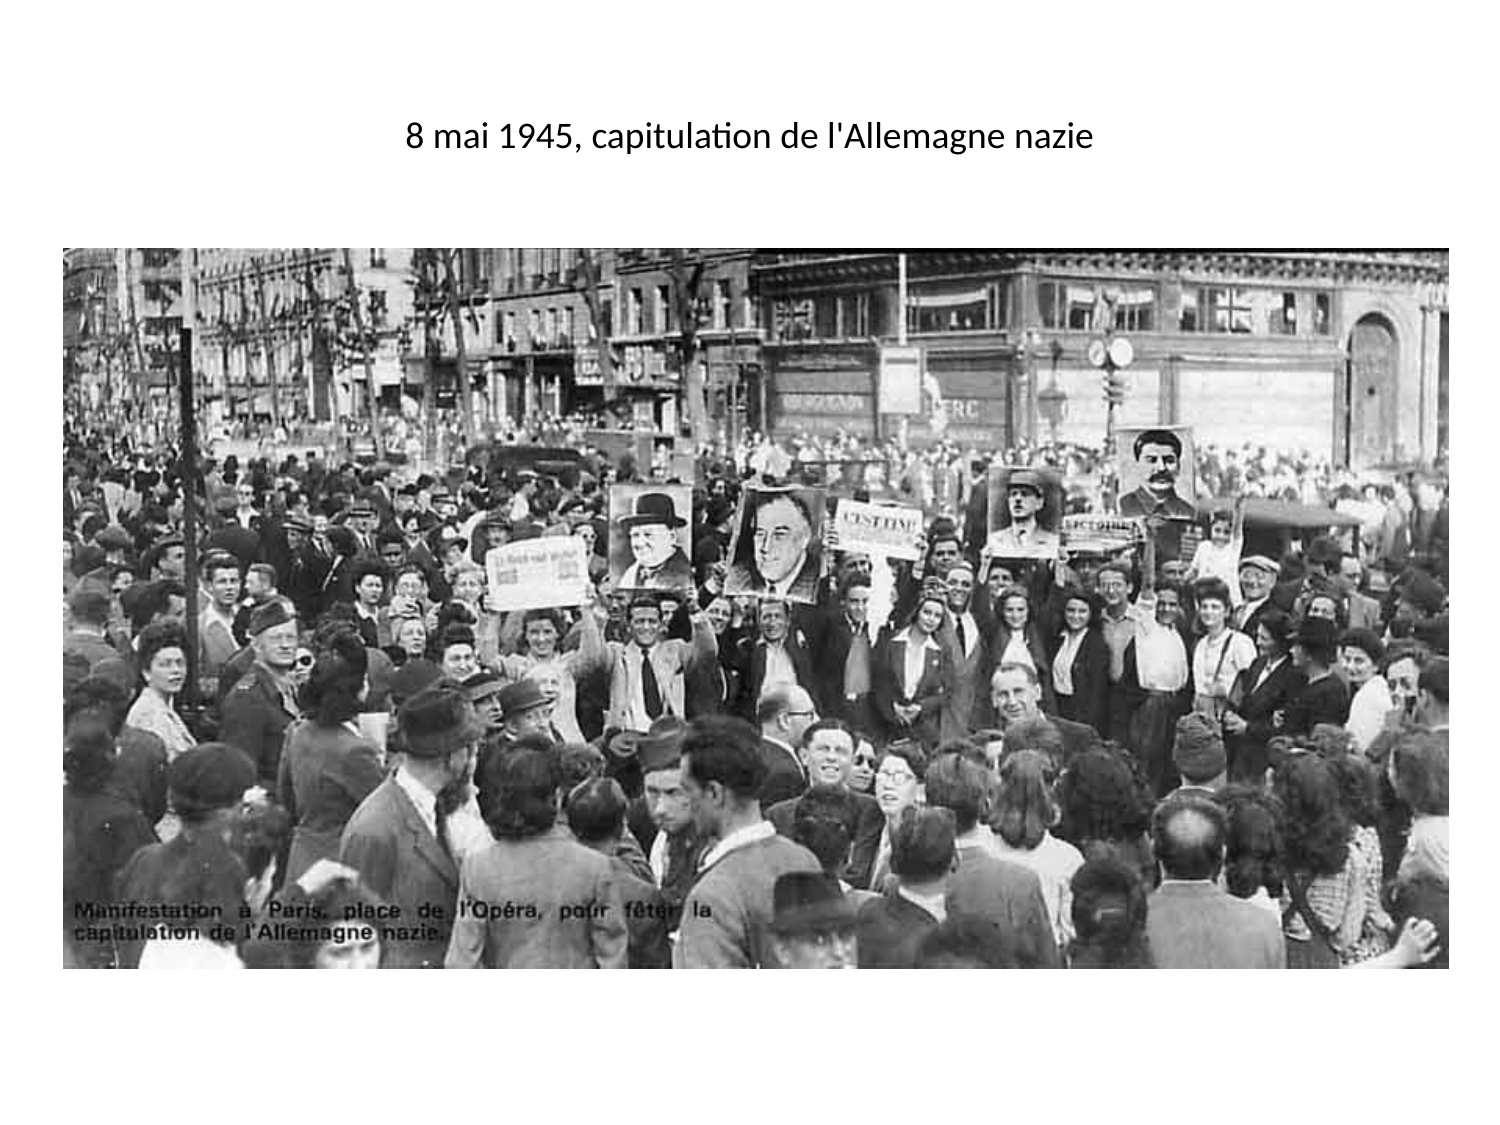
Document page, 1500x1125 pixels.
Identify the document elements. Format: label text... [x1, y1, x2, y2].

picture [63, 248, 1449, 969]
title 8 mai 1945, capitulation de l'Allemagne nazie [75, 45, 1425, 233]
